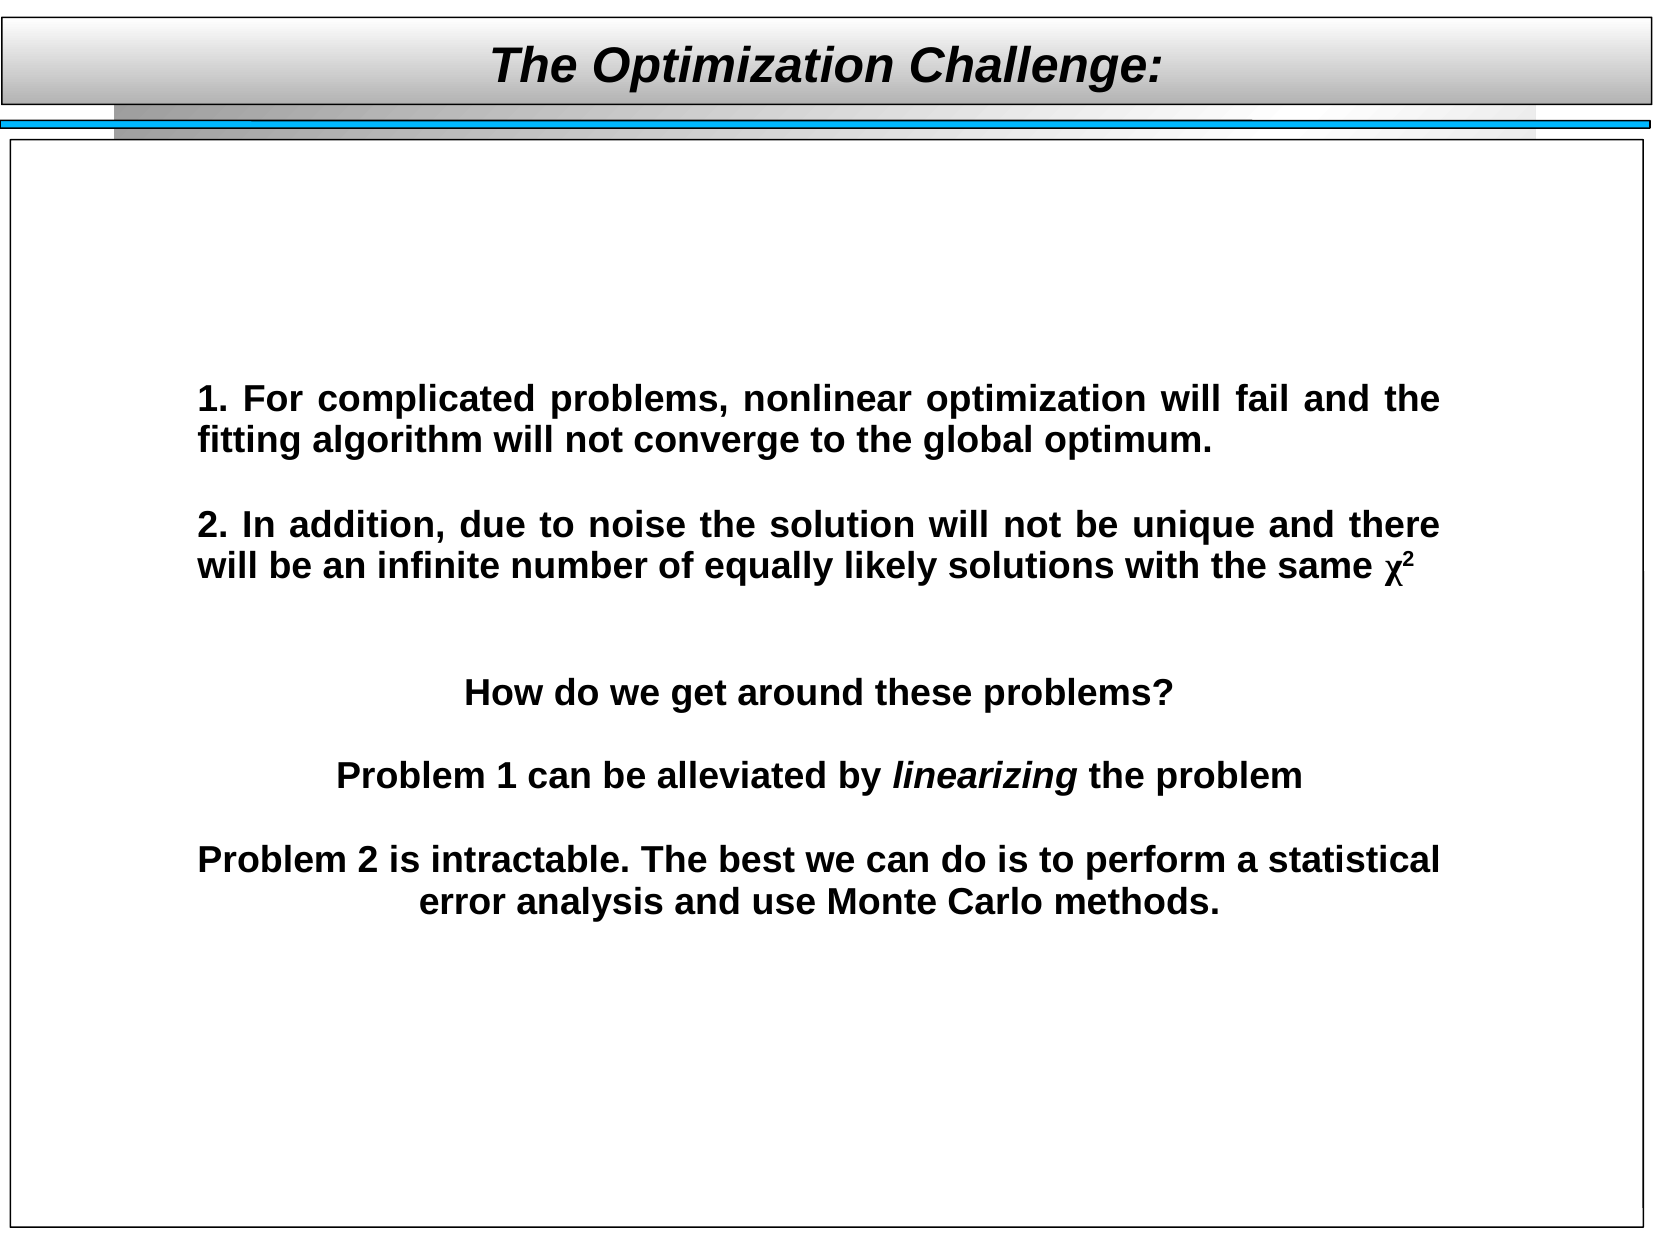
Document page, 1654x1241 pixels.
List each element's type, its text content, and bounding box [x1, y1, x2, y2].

text_box [10, 139, 1644, 1228]
text_box The Optimization Challenge: [1, 17, 1652, 105]
text_box [0, 120, 1651, 129]
text_box 1. For complicated problems, nonlinear optimization will fail and the fitting algorithm will not converge to the global optimum. 2. In addition, due to noise the solution will not be unique and there will be an infinite number of equally likely solutions with the same χ2 How do we get around these problems? Problem 1 can be alleviated by linearizing the problem Problem 2 is intractable. The best we can do is to perform a statistical error analysis and use Monte Carlo methods. [197, 377, 1463, 925]
